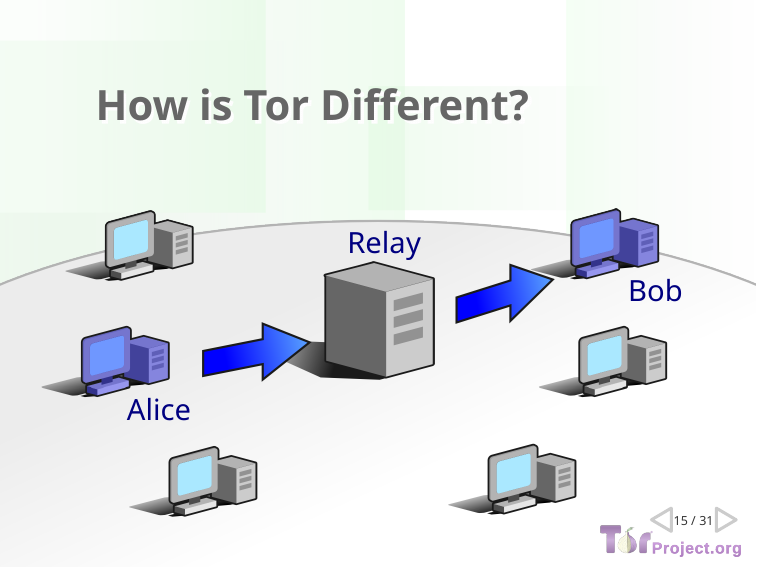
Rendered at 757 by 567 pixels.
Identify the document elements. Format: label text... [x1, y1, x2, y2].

text_box [651, 508, 672, 532]
text_box Relay [300, 215, 469, 266]
text_box Bob [599, 262, 712, 313]
text_box How is Tor Different? [80, 61, 539, 147]
text_box <number> / 31 [618, 504, 756, 555]
text_box Alice [102, 382, 216, 432]
picture [0, 0, 757, 567]
text_box [716, 508, 737, 532]
